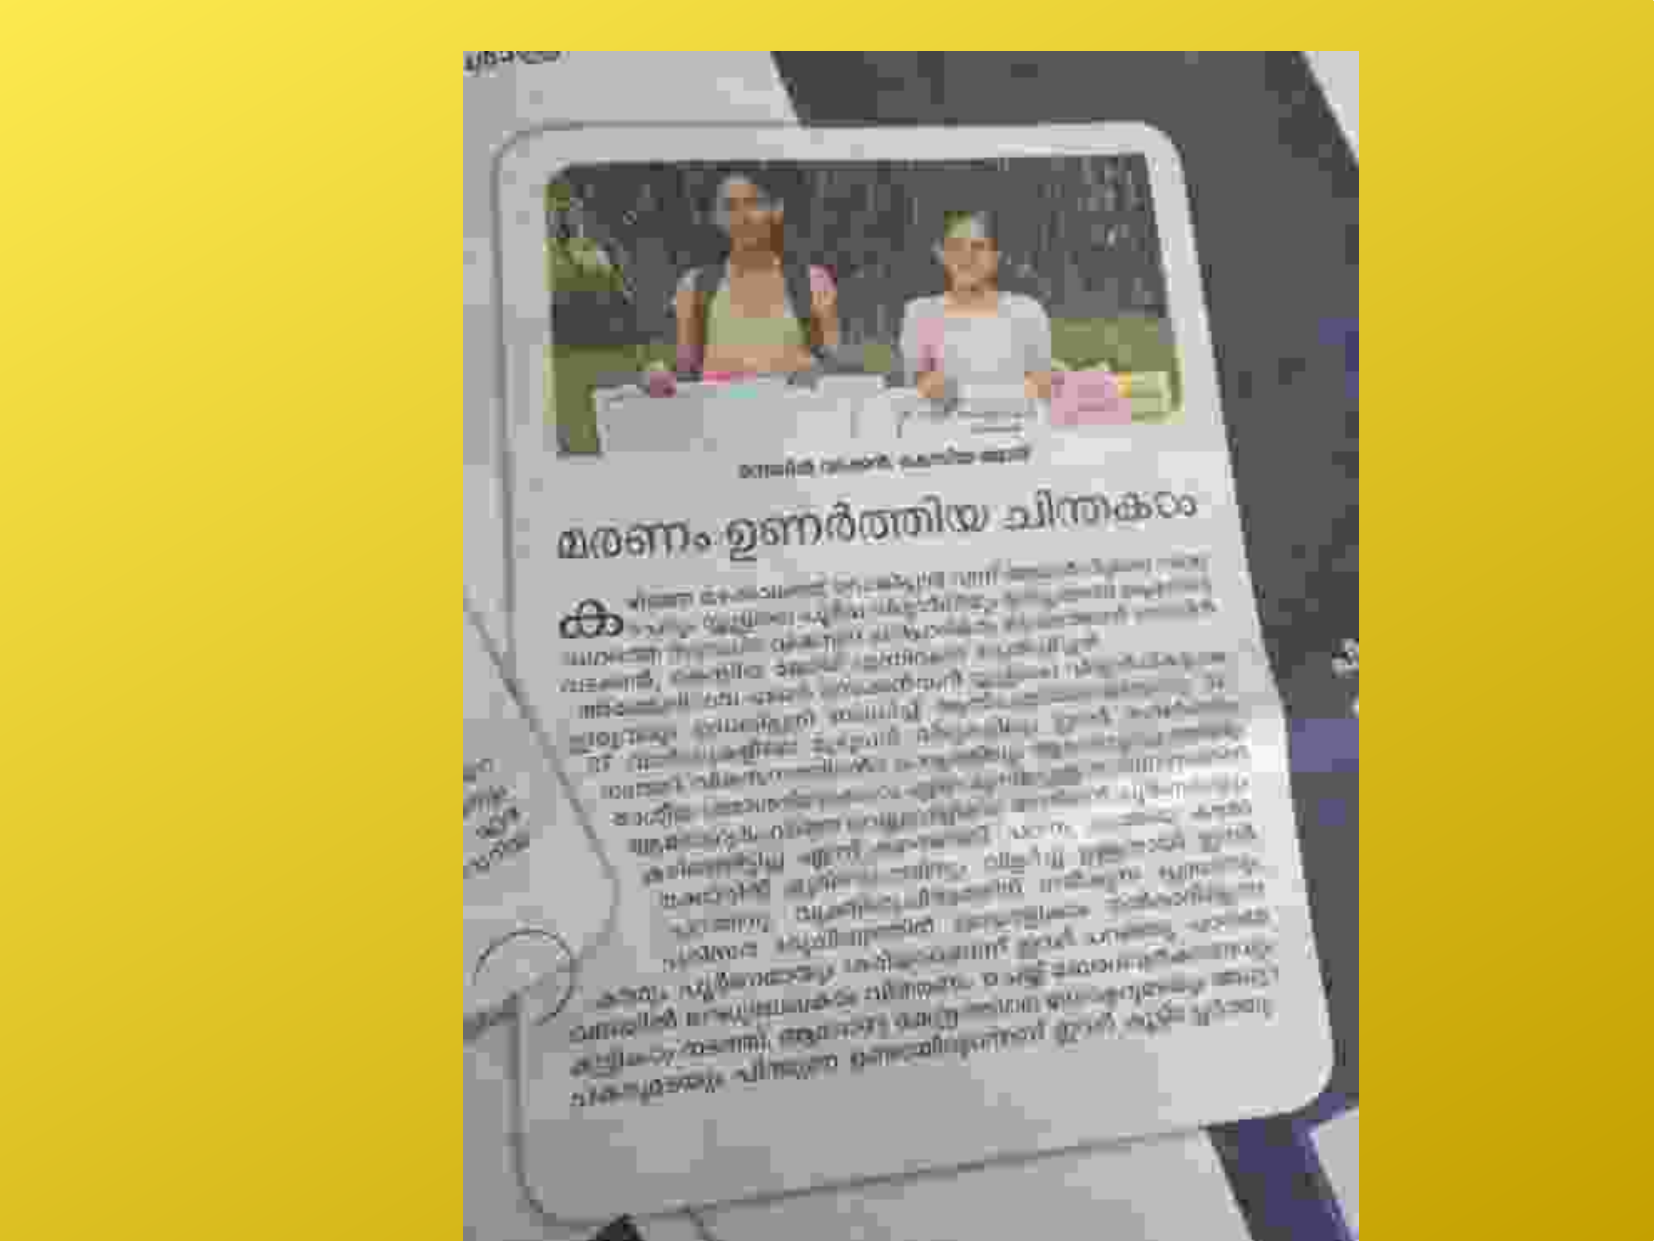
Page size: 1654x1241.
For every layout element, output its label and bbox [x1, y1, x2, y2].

picture [463, 51, 1359, 1241]
